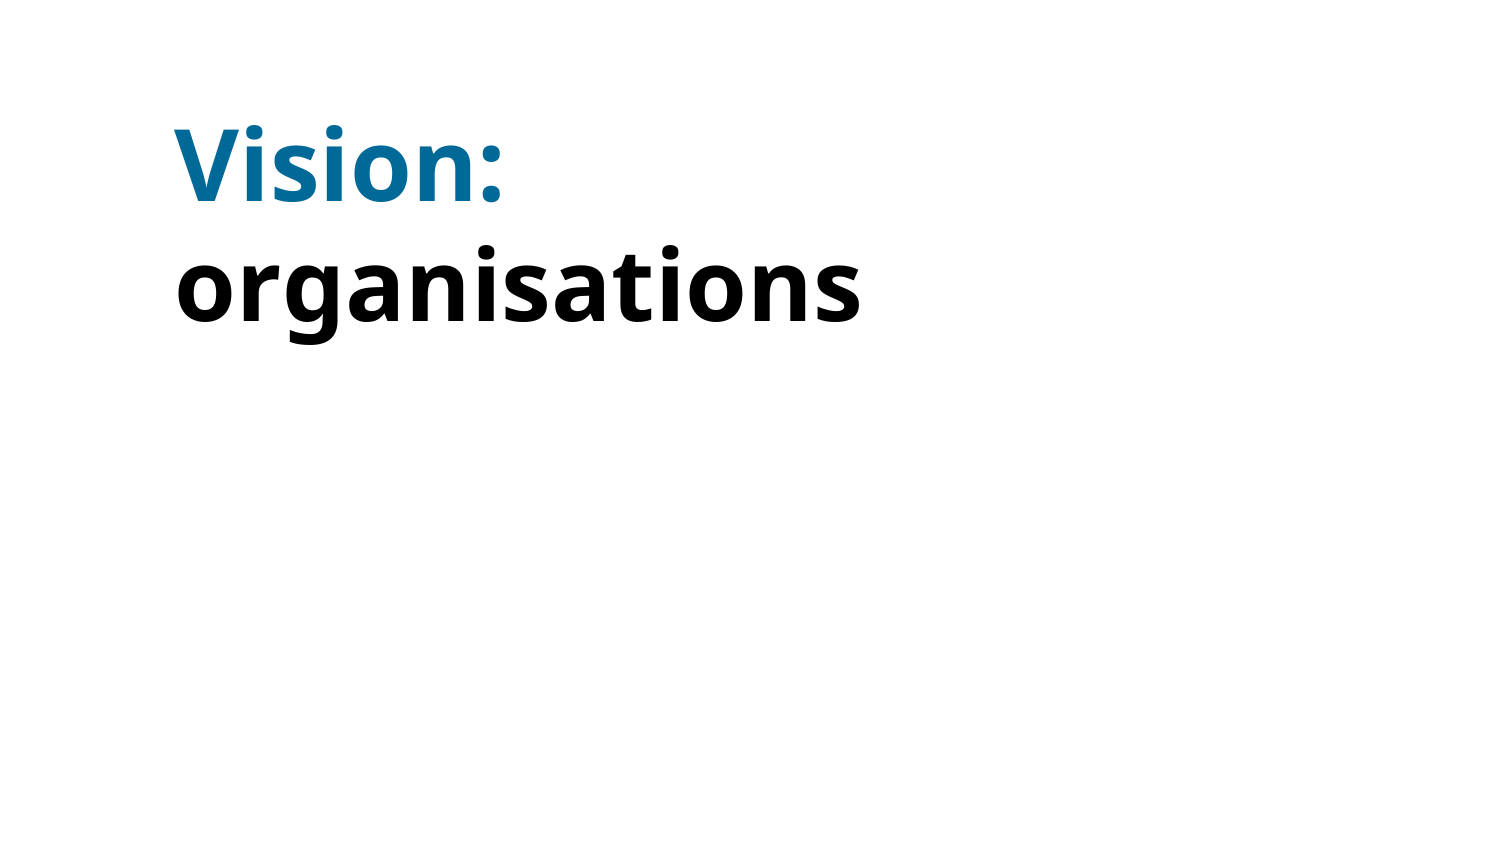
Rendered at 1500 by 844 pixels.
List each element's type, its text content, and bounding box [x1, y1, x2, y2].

text_box Vision: organisations [159, 86, 1236, 223]
title If a resident needs a repair in their home (or in a communal area), the correct diagnosis can be easily made so that the right people with the right tools can fix the problem in the right timescale. [159, 249, 1360, 746]
